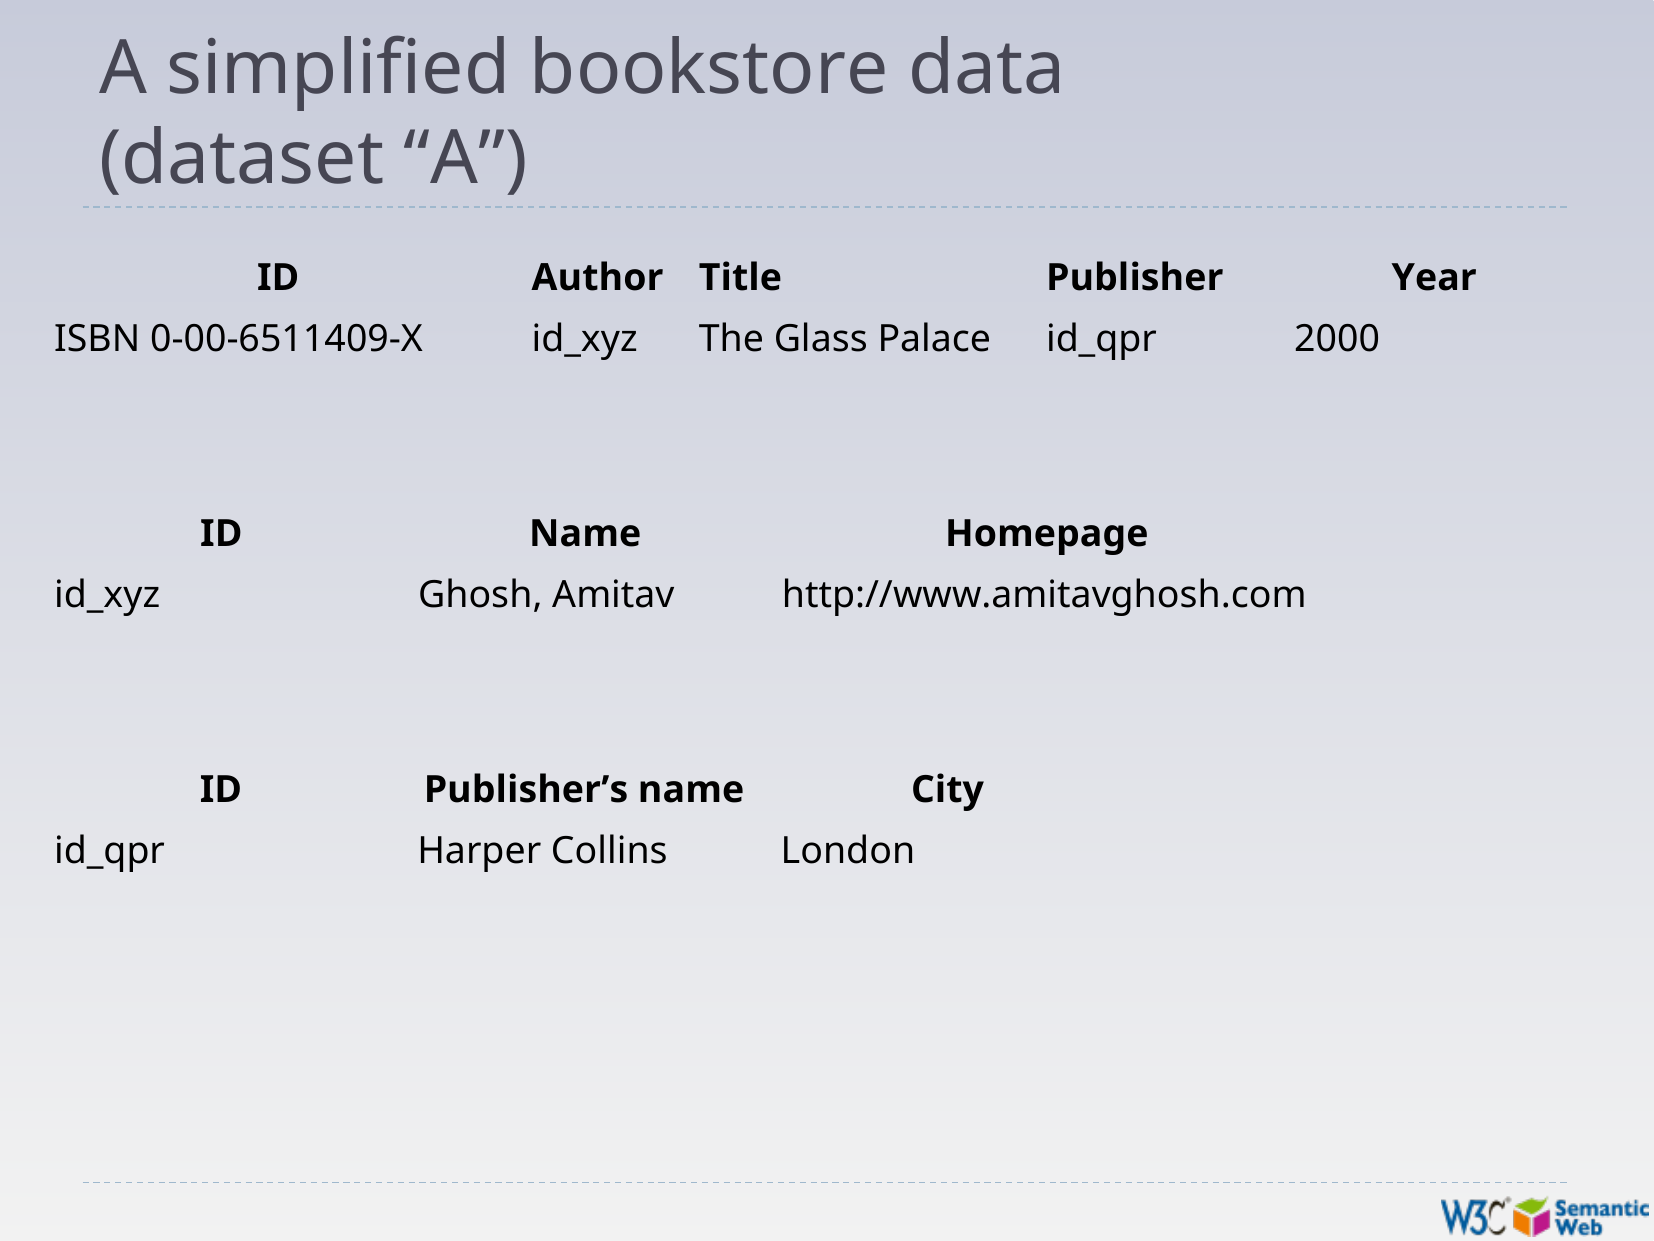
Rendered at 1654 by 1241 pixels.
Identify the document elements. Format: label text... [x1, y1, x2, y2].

table_header Publisher’s name [403, 758, 766, 819]
table_cell ISBN 0-00-6511409-X [39, 306, 517, 367]
picture [1441, 1195, 1649, 1237]
table_header Title [684, 245, 1031, 306]
table_cell The Glass Palace [684, 306, 1031, 367]
table_header ID [39, 245, 517, 306]
table_cell London [766, 819, 1129, 879]
table_header ID [39, 758, 403, 819]
table_cell 2000 [1279, 306, 1589, 367]
table_cell id_qpr [39, 819, 403, 879]
table_header Author [517, 245, 684, 306]
table_header Publisher [1031, 245, 1279, 306]
table_header ID [39, 501, 403, 562]
table_header Homepage [767, 501, 1327, 562]
table_cell http://www.amitavghosh.com [767, 562, 1327, 623]
table_header Name [403, 501, 767, 562]
table_cell id_xyz [517, 306, 684, 367]
title A simplified bookstore data (dataset “A”) [82, 12, 1572, 207]
table_header City [766, 758, 1129, 819]
table_cell id_xyz [39, 562, 403, 623]
table_cell id_qpr [1031, 306, 1279, 367]
table_cell Harper Collins [403, 819, 766, 879]
table_cell Ghosh, Amitav [403, 562, 767, 623]
table_header Year [1279, 245, 1589, 306]
